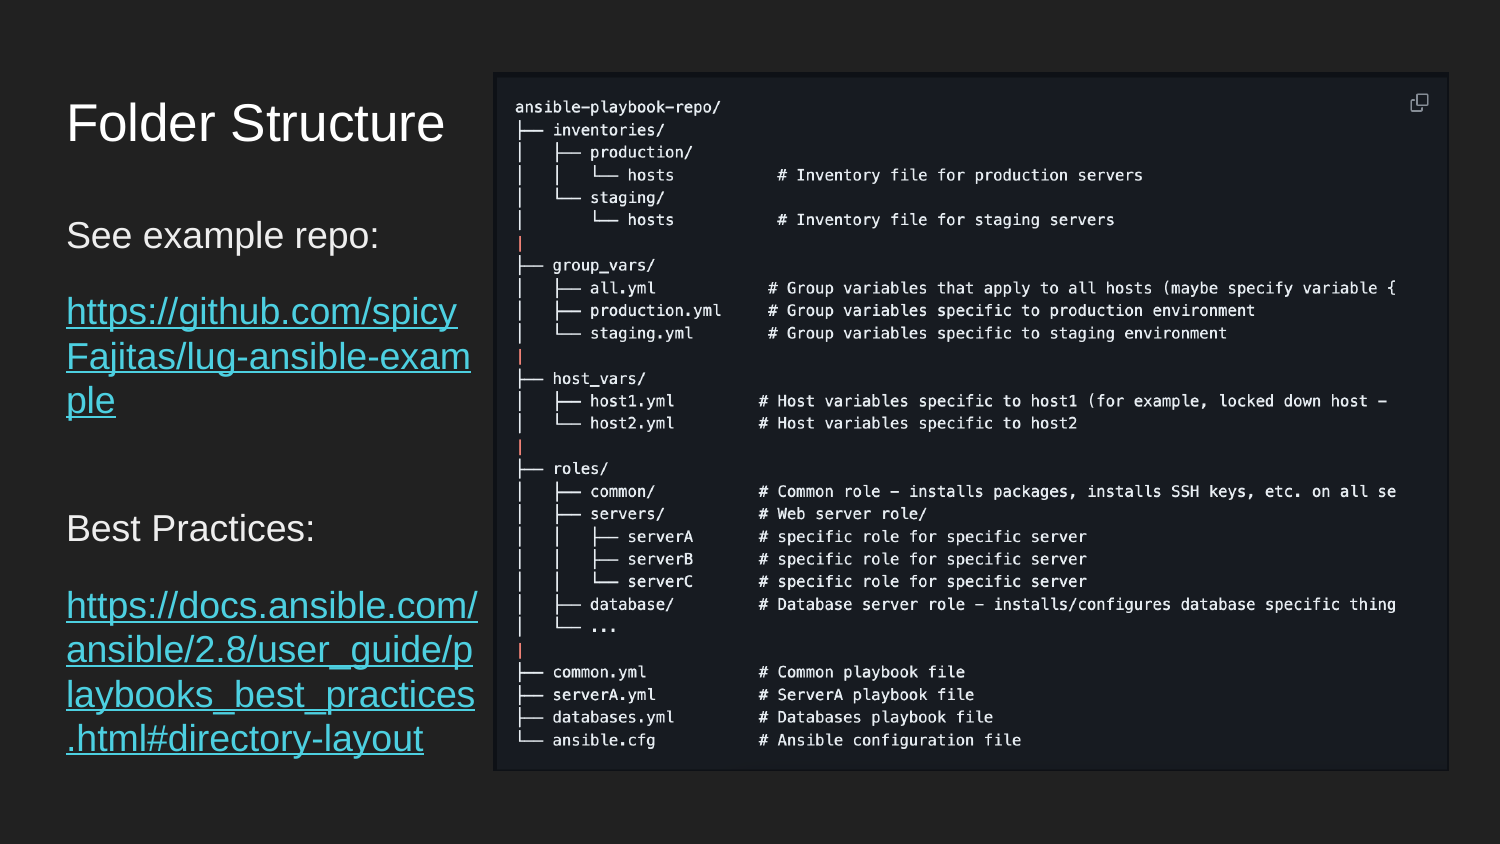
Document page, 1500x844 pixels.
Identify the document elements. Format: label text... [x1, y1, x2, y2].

title Folder Structure [51, 72, 493, 167]
picture [493, 72, 1449, 771]
list See example repo: https://github.com/spicyFajitas/lug-ansible-example Best Practices: https://docs.ansible.com/ansible/2.8/user_guide/playbooks_best_practices.html#directory-layout [51, 189, 494, 781]
